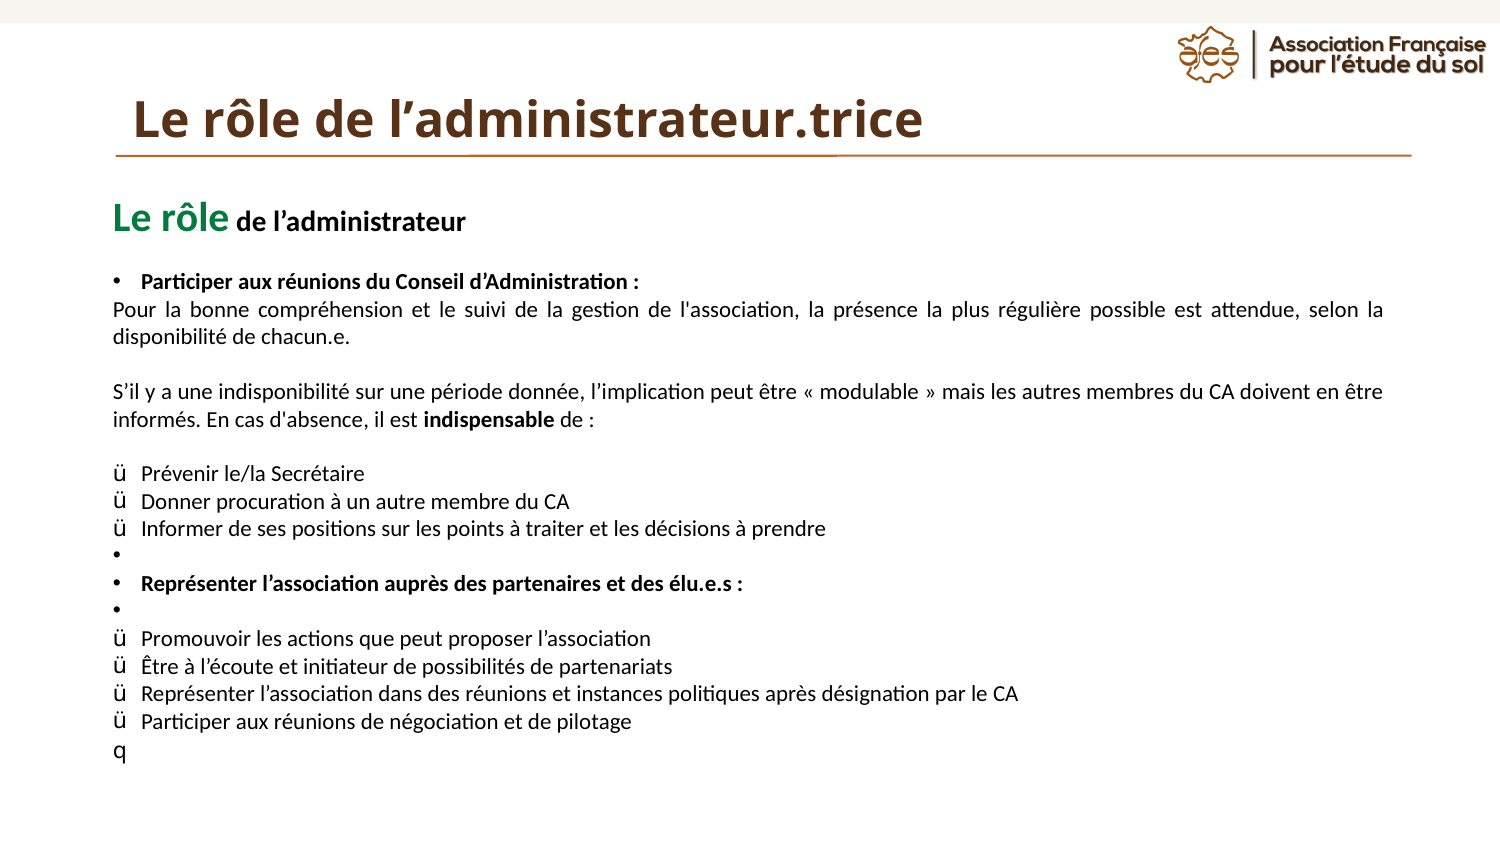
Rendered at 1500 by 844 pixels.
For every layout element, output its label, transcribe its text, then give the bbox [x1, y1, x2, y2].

text_box Le rôle de l’administrateur Participer aux réunions du Conseil d’Administration : Pour la bonne compréhension et le suivi de la gestion de l'association, la présence la plus régulière possible est attendue, selon la disponibilité de chacun.e. S’il y a une indisponibilité sur une période donnée, l’implication peut être « modulable » mais les autres membres du CA doivent en être informés. En cas d'absence, il est indispensable de : Prévenir le/la Secrétaire Donner procuration à un autre membre du CA Informer de ses positions sur les points à traiter et les décisions à prendre Représenter l’association auprès des partenaires et des élu.e.s : Promouvoir les actions que peut proposer l’association Être à l’écoute et initiateur de possibilités de partenariats Représenter l’association dans des réunions et instances politiques après désignation par le CA Participer aux réunions de négociation et de pilotage [97, 181, 1412, 776]
picture [1178, 25, 1500, 97]
title Le rôle de l’administrateur.trice [97, 45, 1364, 140]
